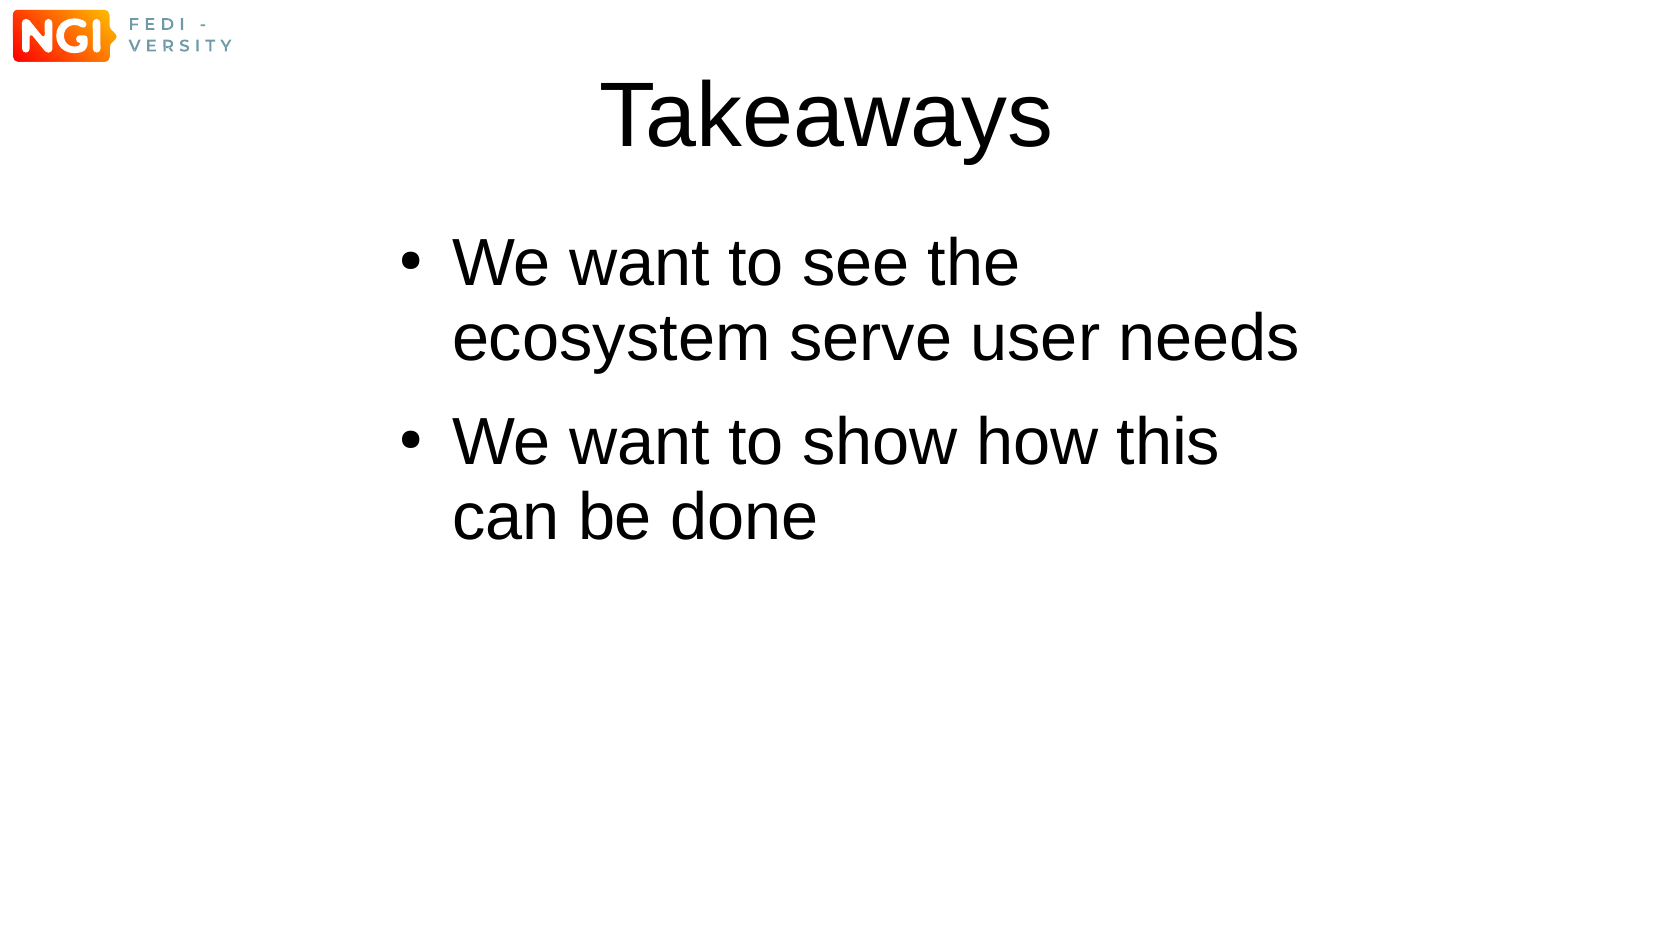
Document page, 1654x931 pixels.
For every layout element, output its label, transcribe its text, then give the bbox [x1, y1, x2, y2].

title Takeaways [82, 37, 1571, 193]
picture [12, 9, 232, 63]
list We want to see the ecosystem serve user needs We want to show how this can be done [381, 225, 1313, 625]
